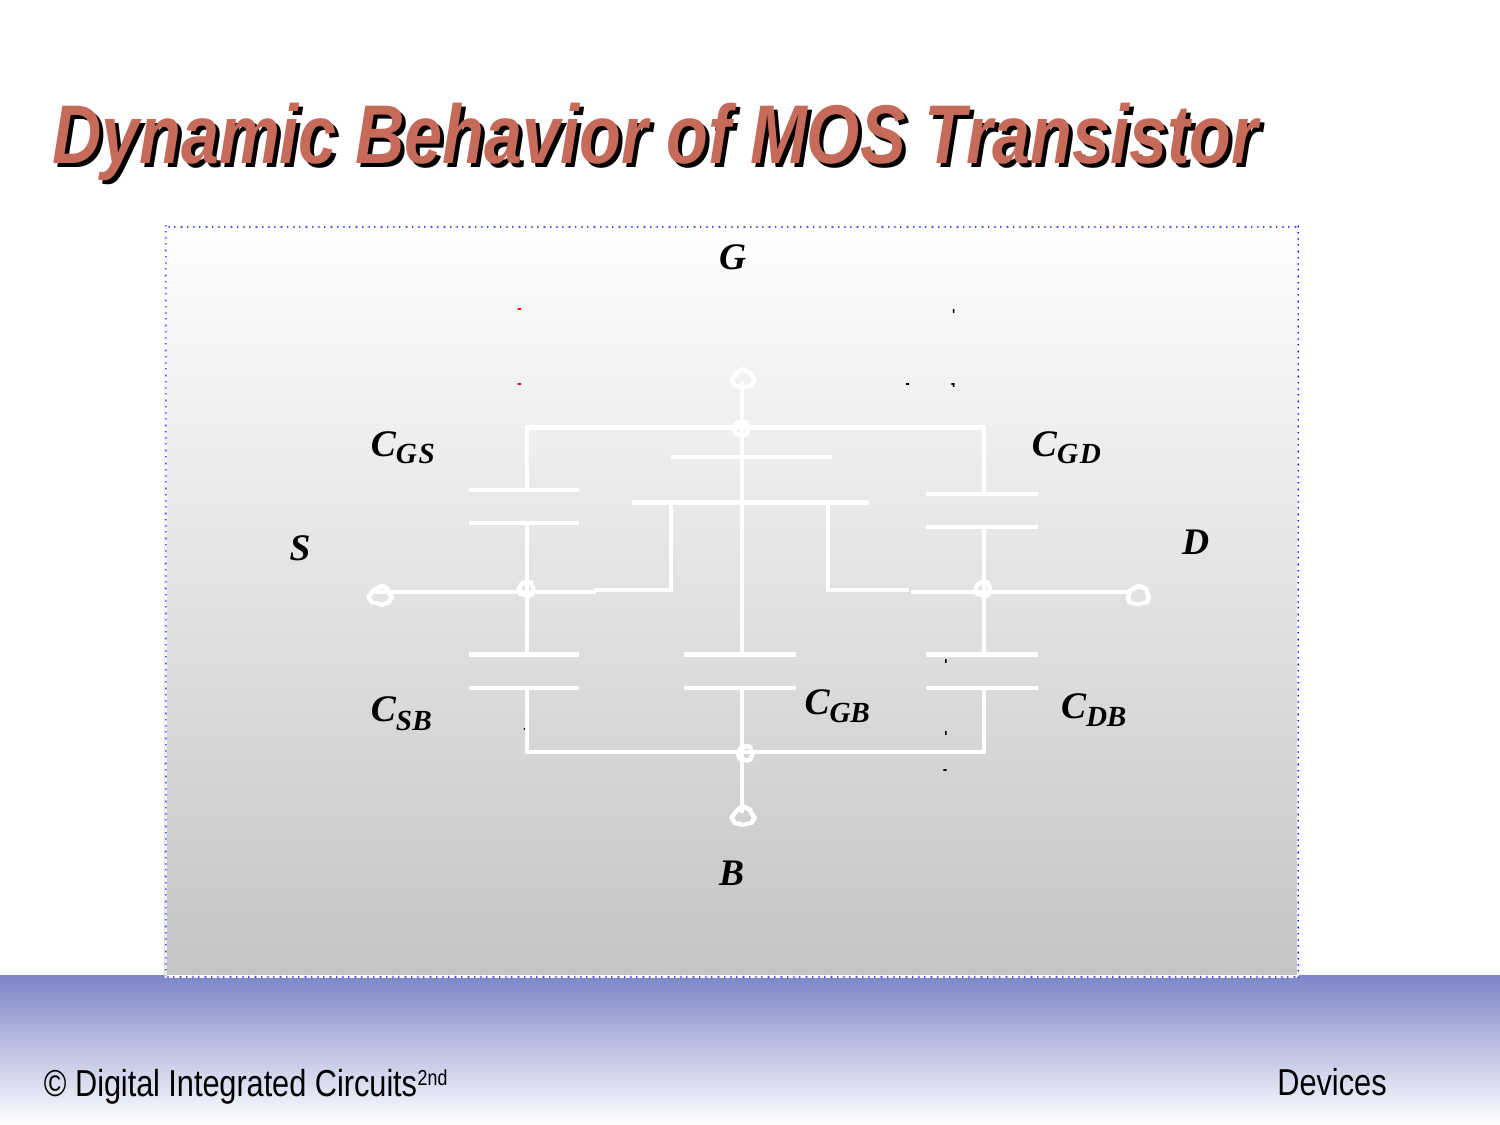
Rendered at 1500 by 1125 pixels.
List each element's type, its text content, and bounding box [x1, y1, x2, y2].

text_box [164, 225, 1299, 978]
title Dynamic Behavior of MOS Transistor [37, 37, 1463, 188]
picture [287, 235, 1214, 898]
